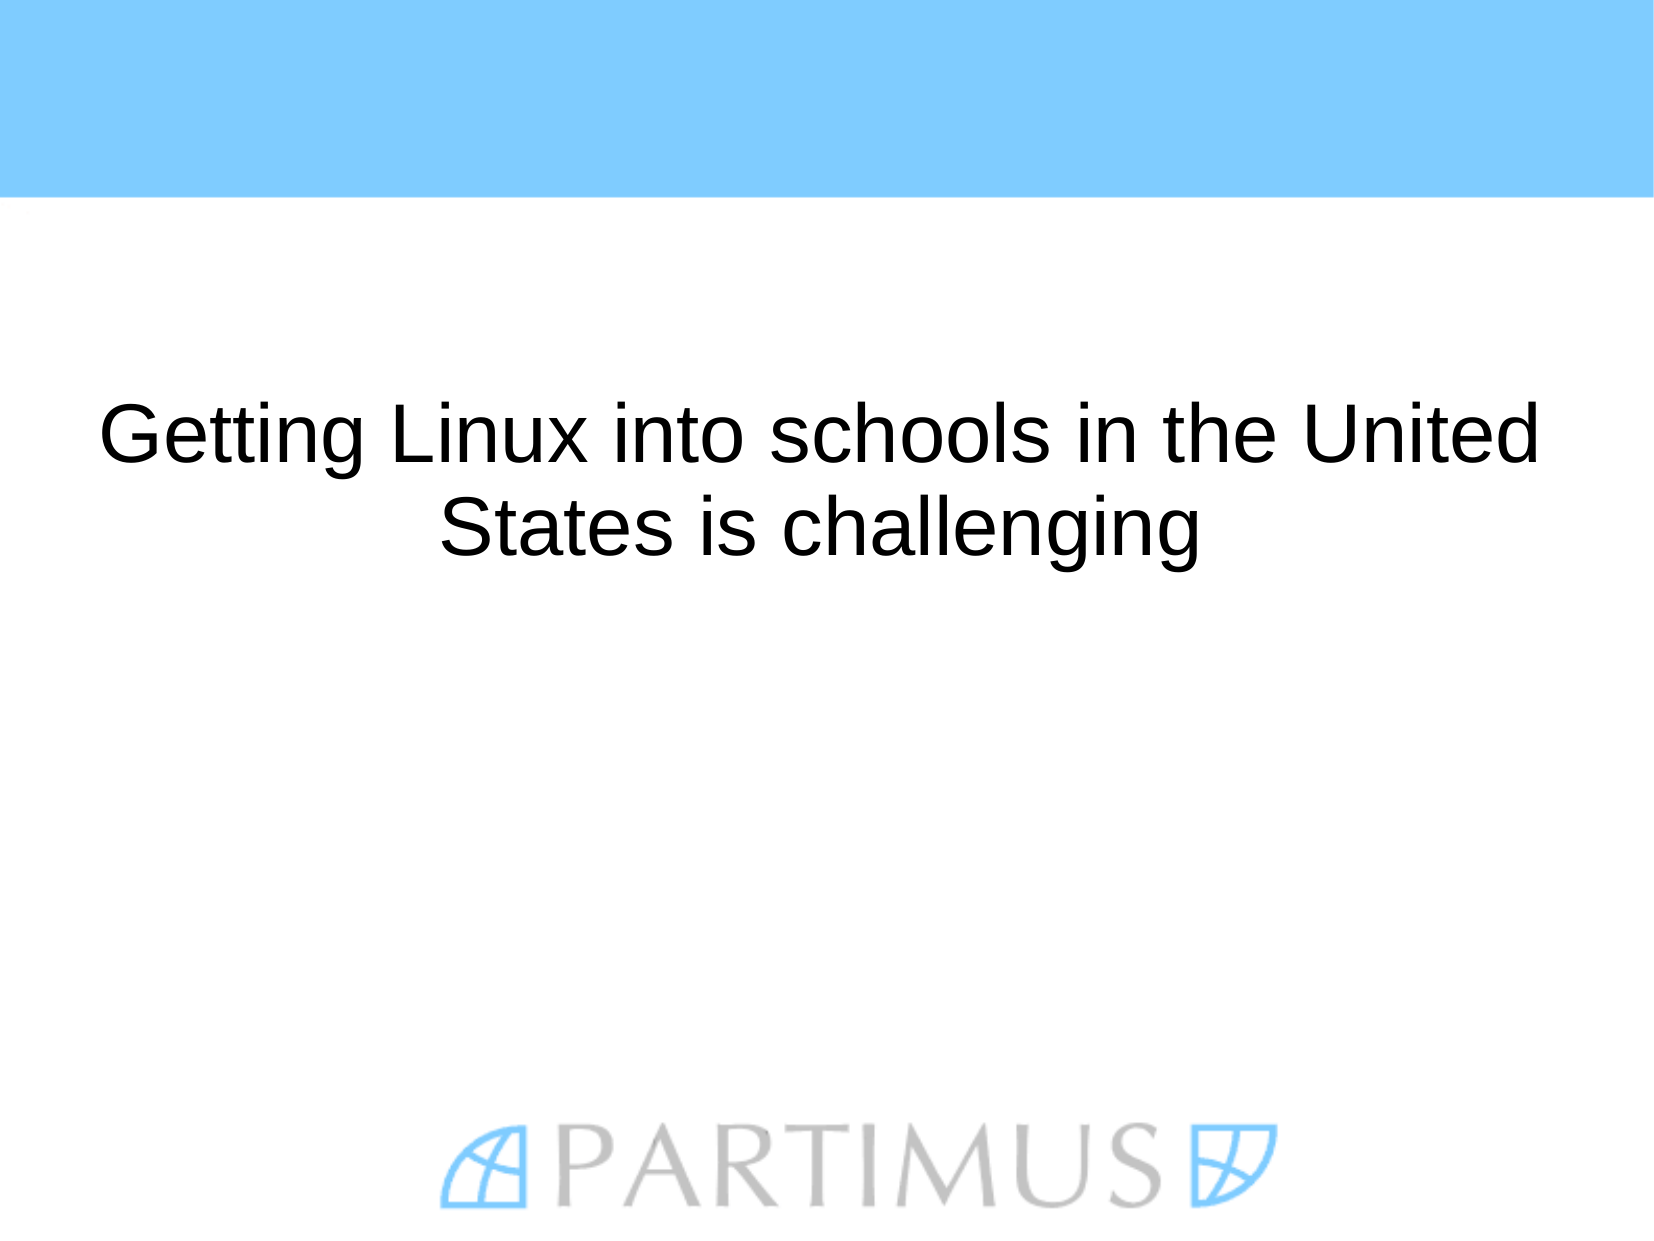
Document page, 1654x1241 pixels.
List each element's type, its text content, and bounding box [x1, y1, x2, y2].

subtitle Getting Linux into schools in the United States is challenging [76, 0, 1565, 1109]
picture [0, 0, 1654, 1241]
